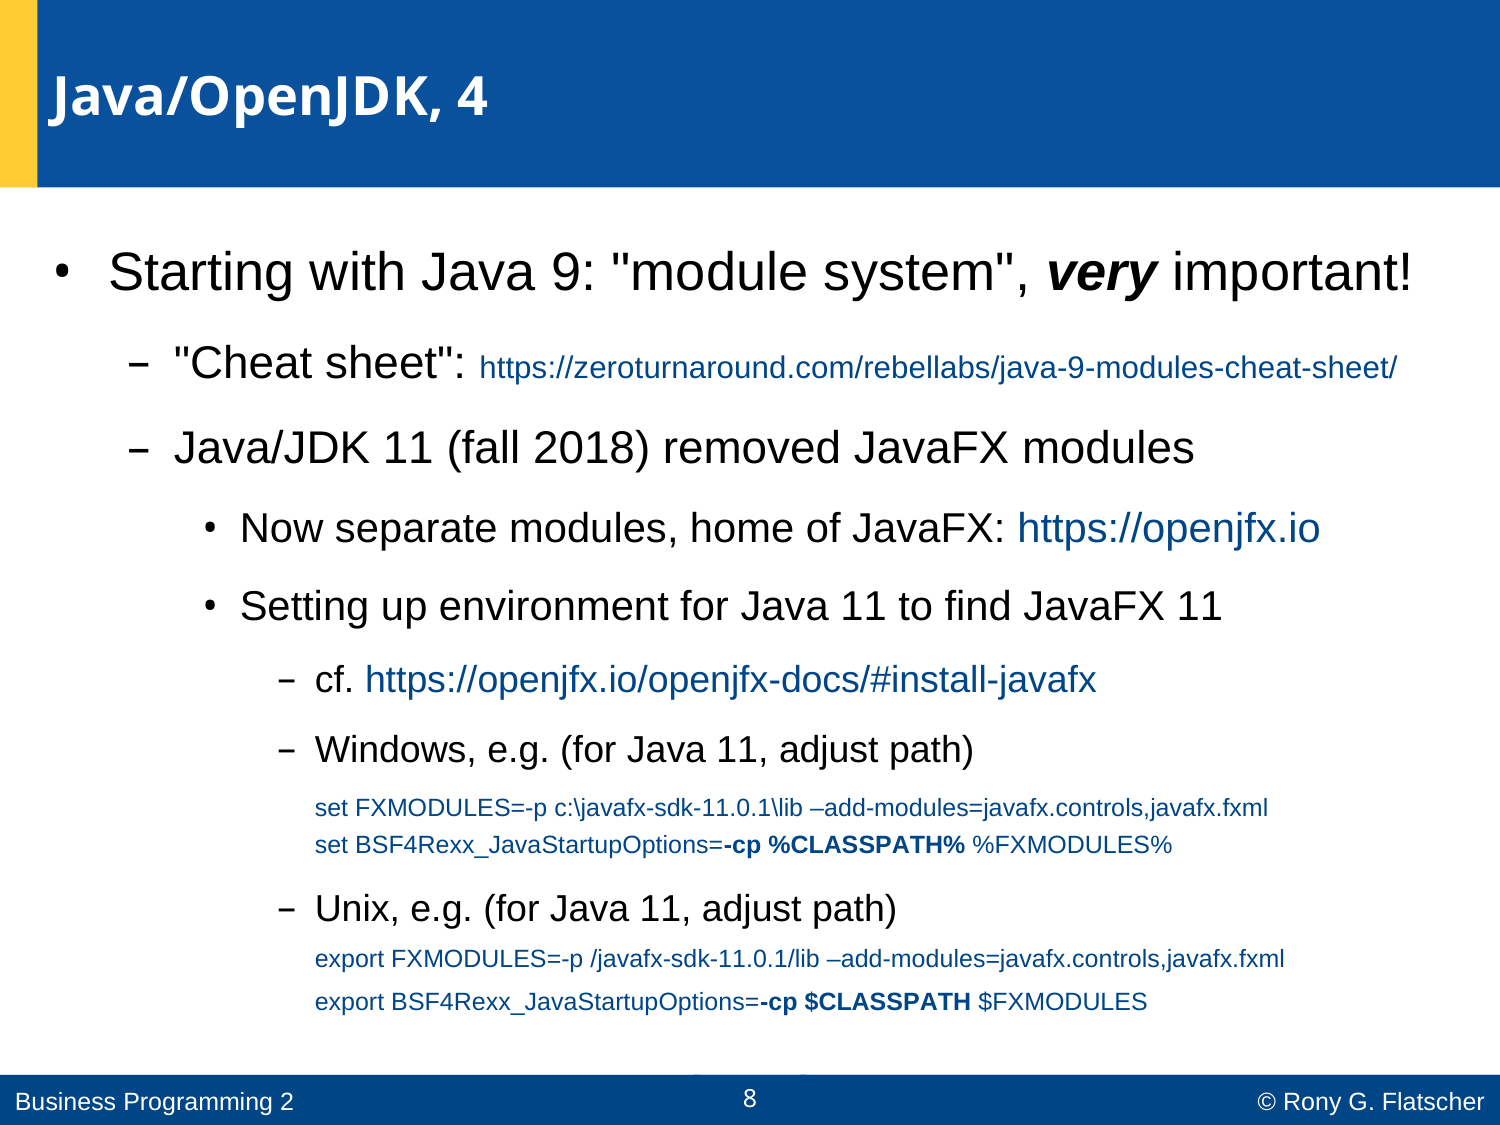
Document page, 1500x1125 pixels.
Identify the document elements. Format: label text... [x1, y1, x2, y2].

list Starting with Java 9: "module system", very important! "Cheat sheet": https://zeroturnaround.com/rebellabs/java-9-modules-cheat-sheet/ Java/JDK 11 (fall 2018) removed JavaFX modules Now separate modules, home of JavaFX: https://openjfx.io Setting up environment for Java 11 to find JavaFX 11 cf. https://openjfx.io/openjfx-docs/#install-javafx Windows, e.g. (for Java 11, adjust path) set FXMODULES=-p c:\javafx-sdk-11.0.1\lib –add-modules=javafx.controls,javafx.fxml set BSF4Rexx_JavaStartupOptions=-cp %CLASSPATH% %FXMODULES% Unix, e.g. (for Java 11, adjust path) export FXMODULES=-p /javafx-sdk-11.0.1/lib –add-modules=javafx.controls,javafx.fxml export BSF4Rexx_JavaStartupOptions=-cp $CLASSPATH $FXMODULES [37, 212, 1500, 1051]
title Java/OpenJDK, 4 [37, 0, 1500, 188]
